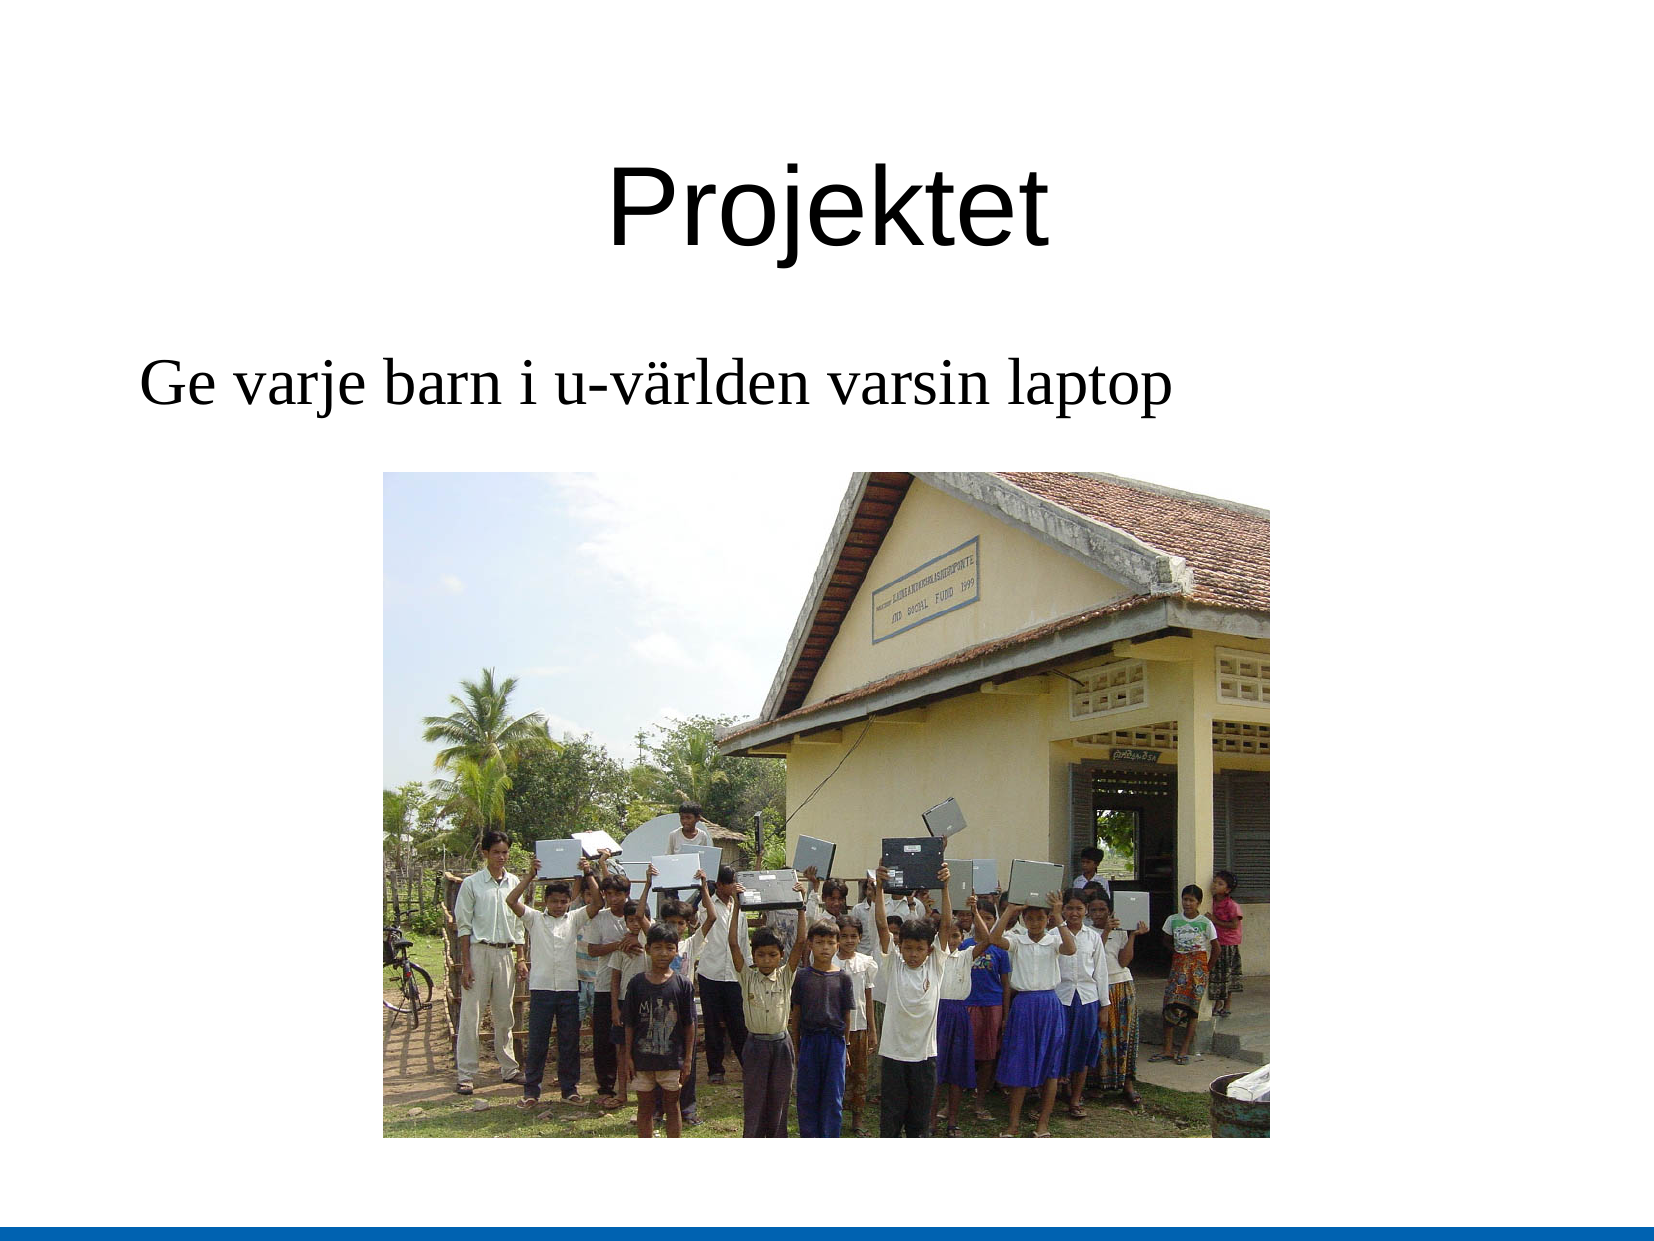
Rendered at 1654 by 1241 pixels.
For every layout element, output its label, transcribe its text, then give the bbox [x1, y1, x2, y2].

title Projektet [121, 102, 1534, 310]
list Ge varje barn i u-världen varsin laptop [121, 344, 1534, 438]
picture [383, 472, 1270, 1138]
